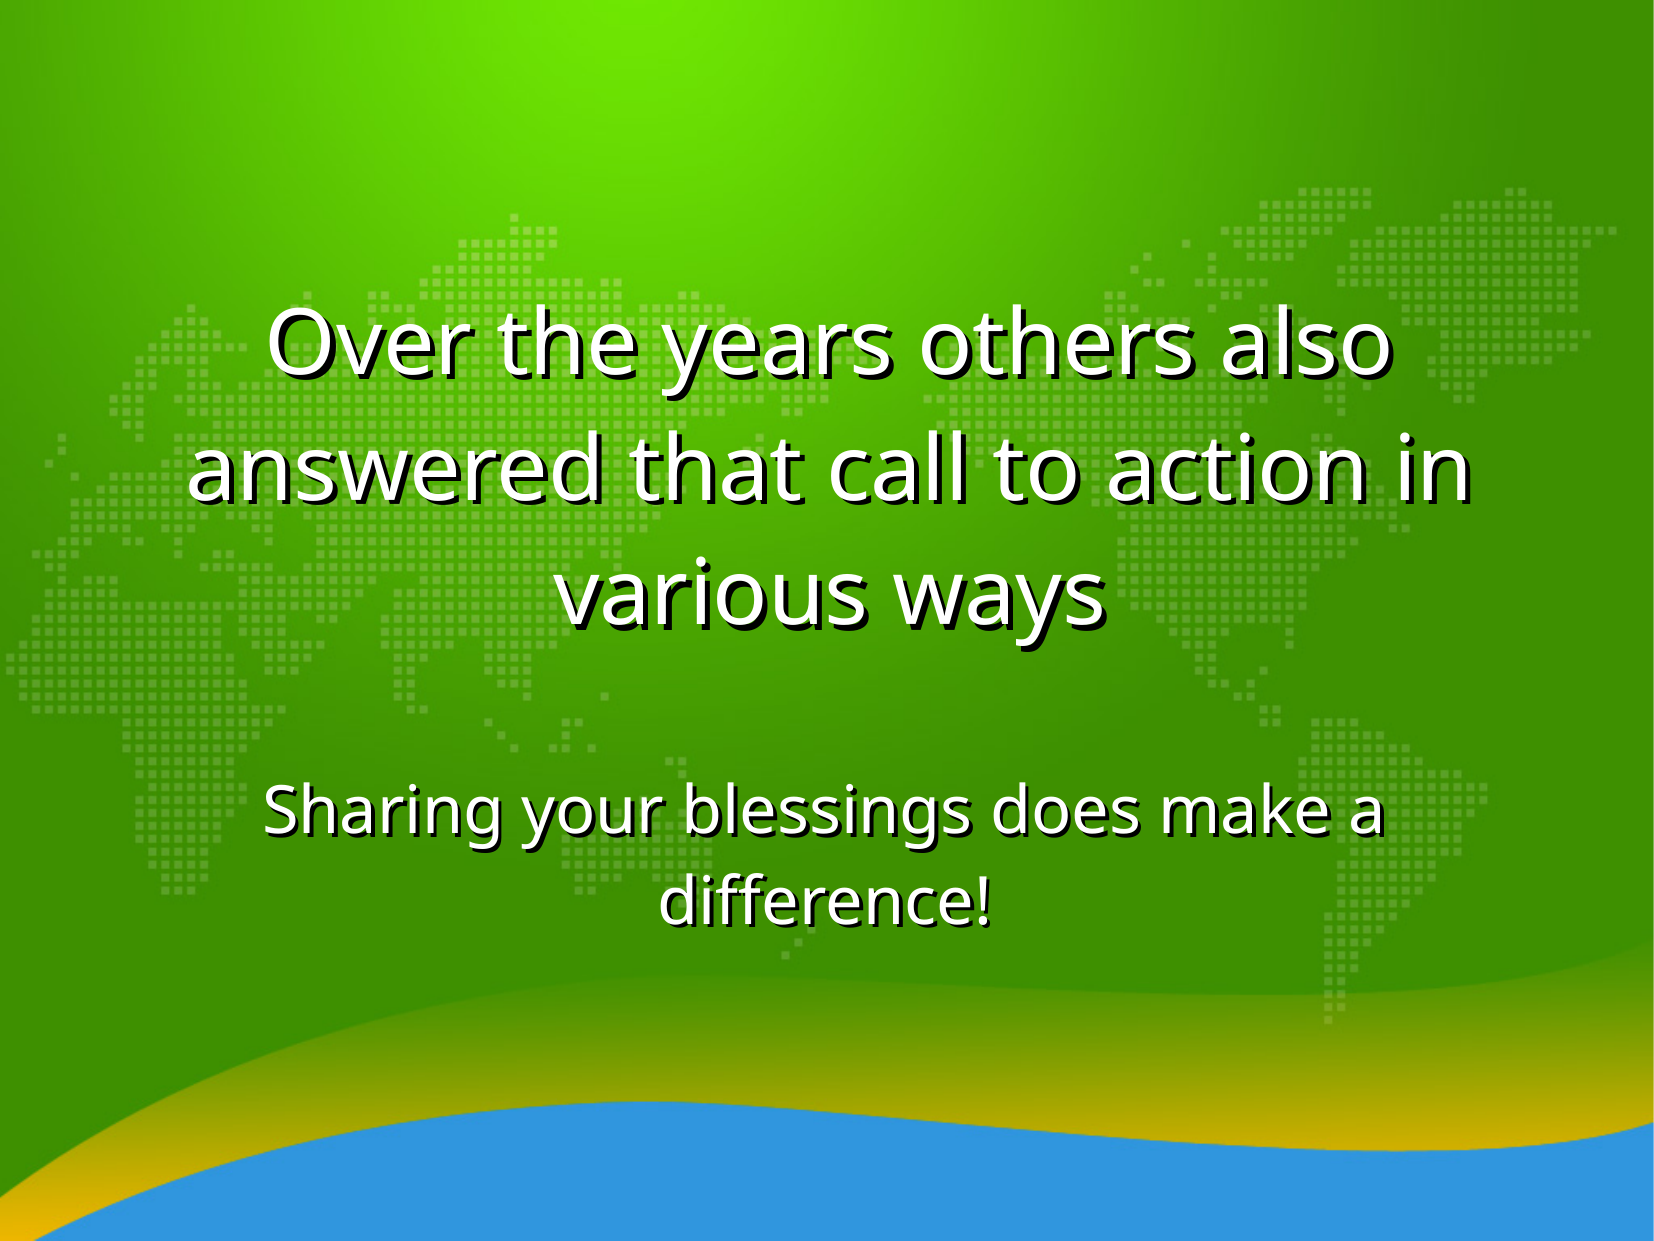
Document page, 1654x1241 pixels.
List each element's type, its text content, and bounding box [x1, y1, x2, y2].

subtitle Sharing your blessings does make a difference! [112, 649, 1538, 966]
picture [0, 0, 1654, 1241]
title Over the years others also answered that call to action in various ways [122, 331, 1538, 598]
